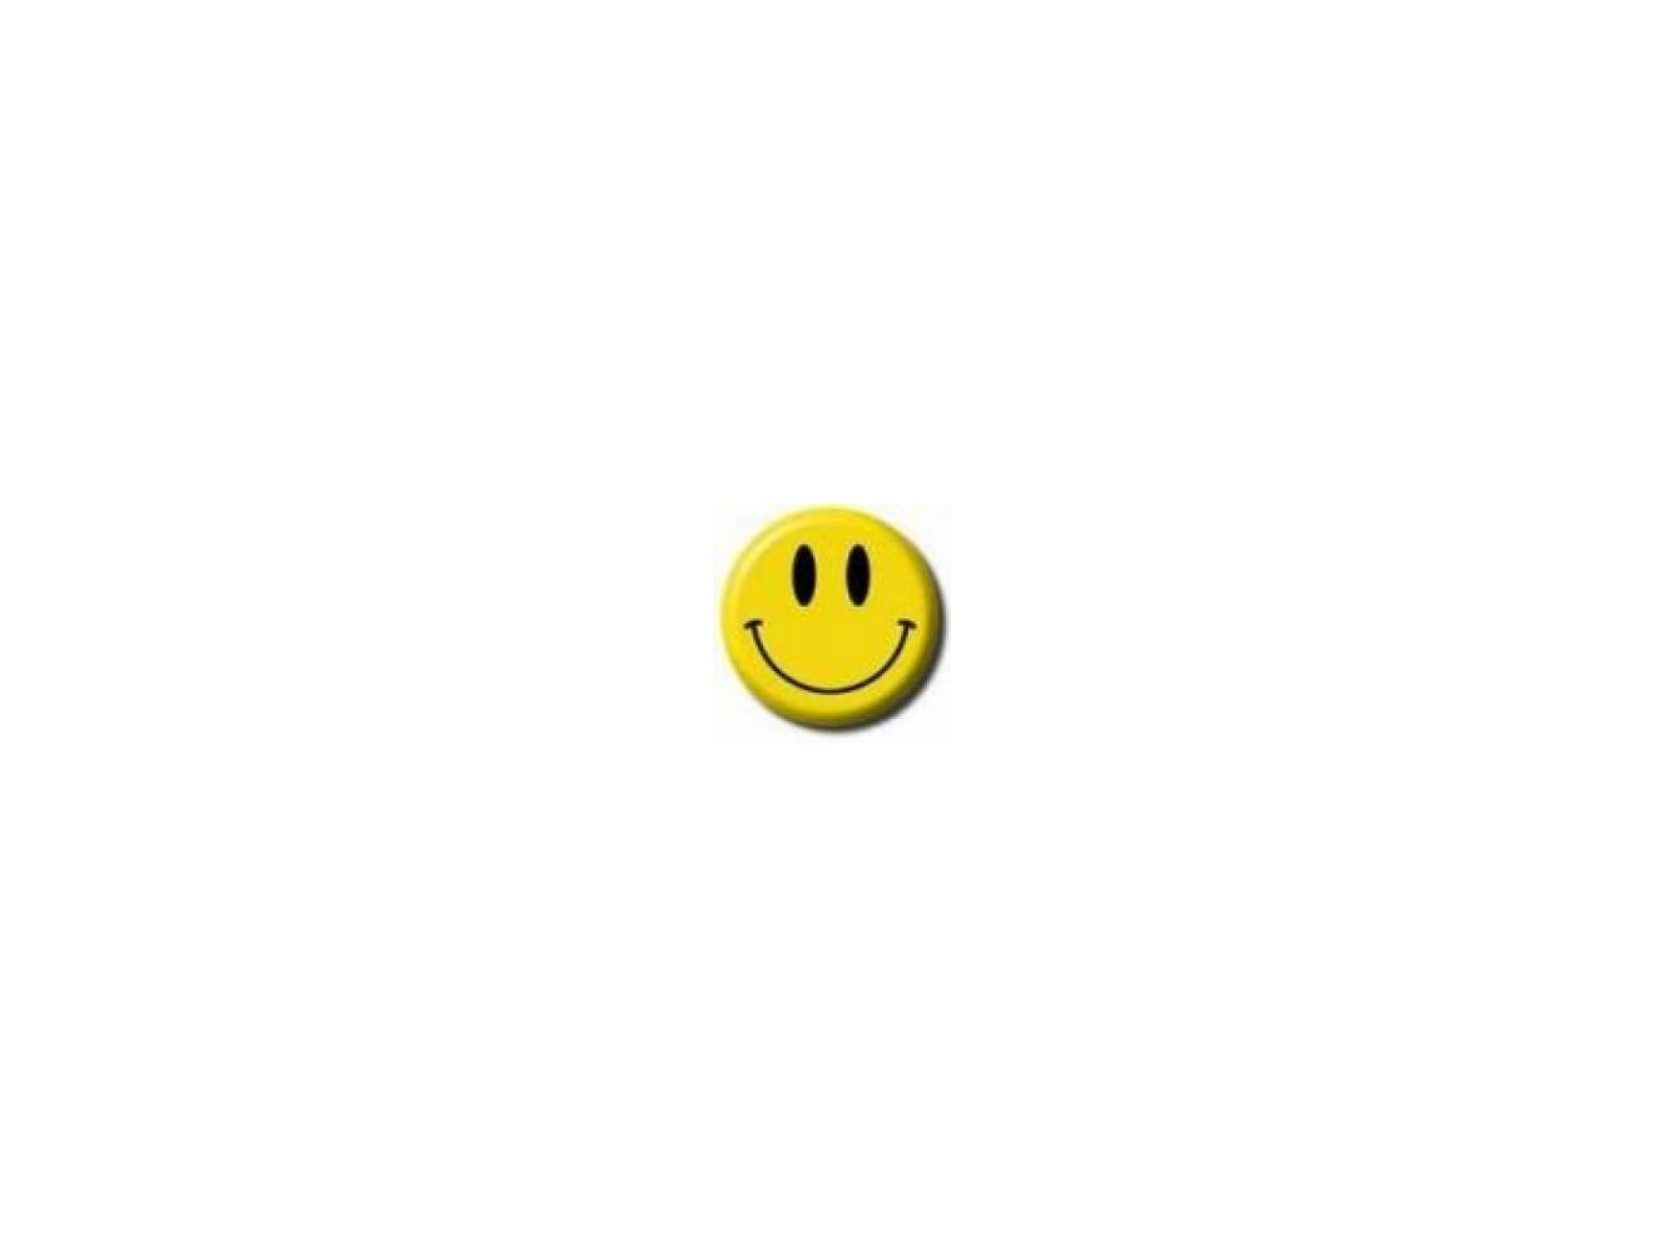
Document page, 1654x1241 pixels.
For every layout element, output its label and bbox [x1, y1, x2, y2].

picture [713, 504, 951, 743]
